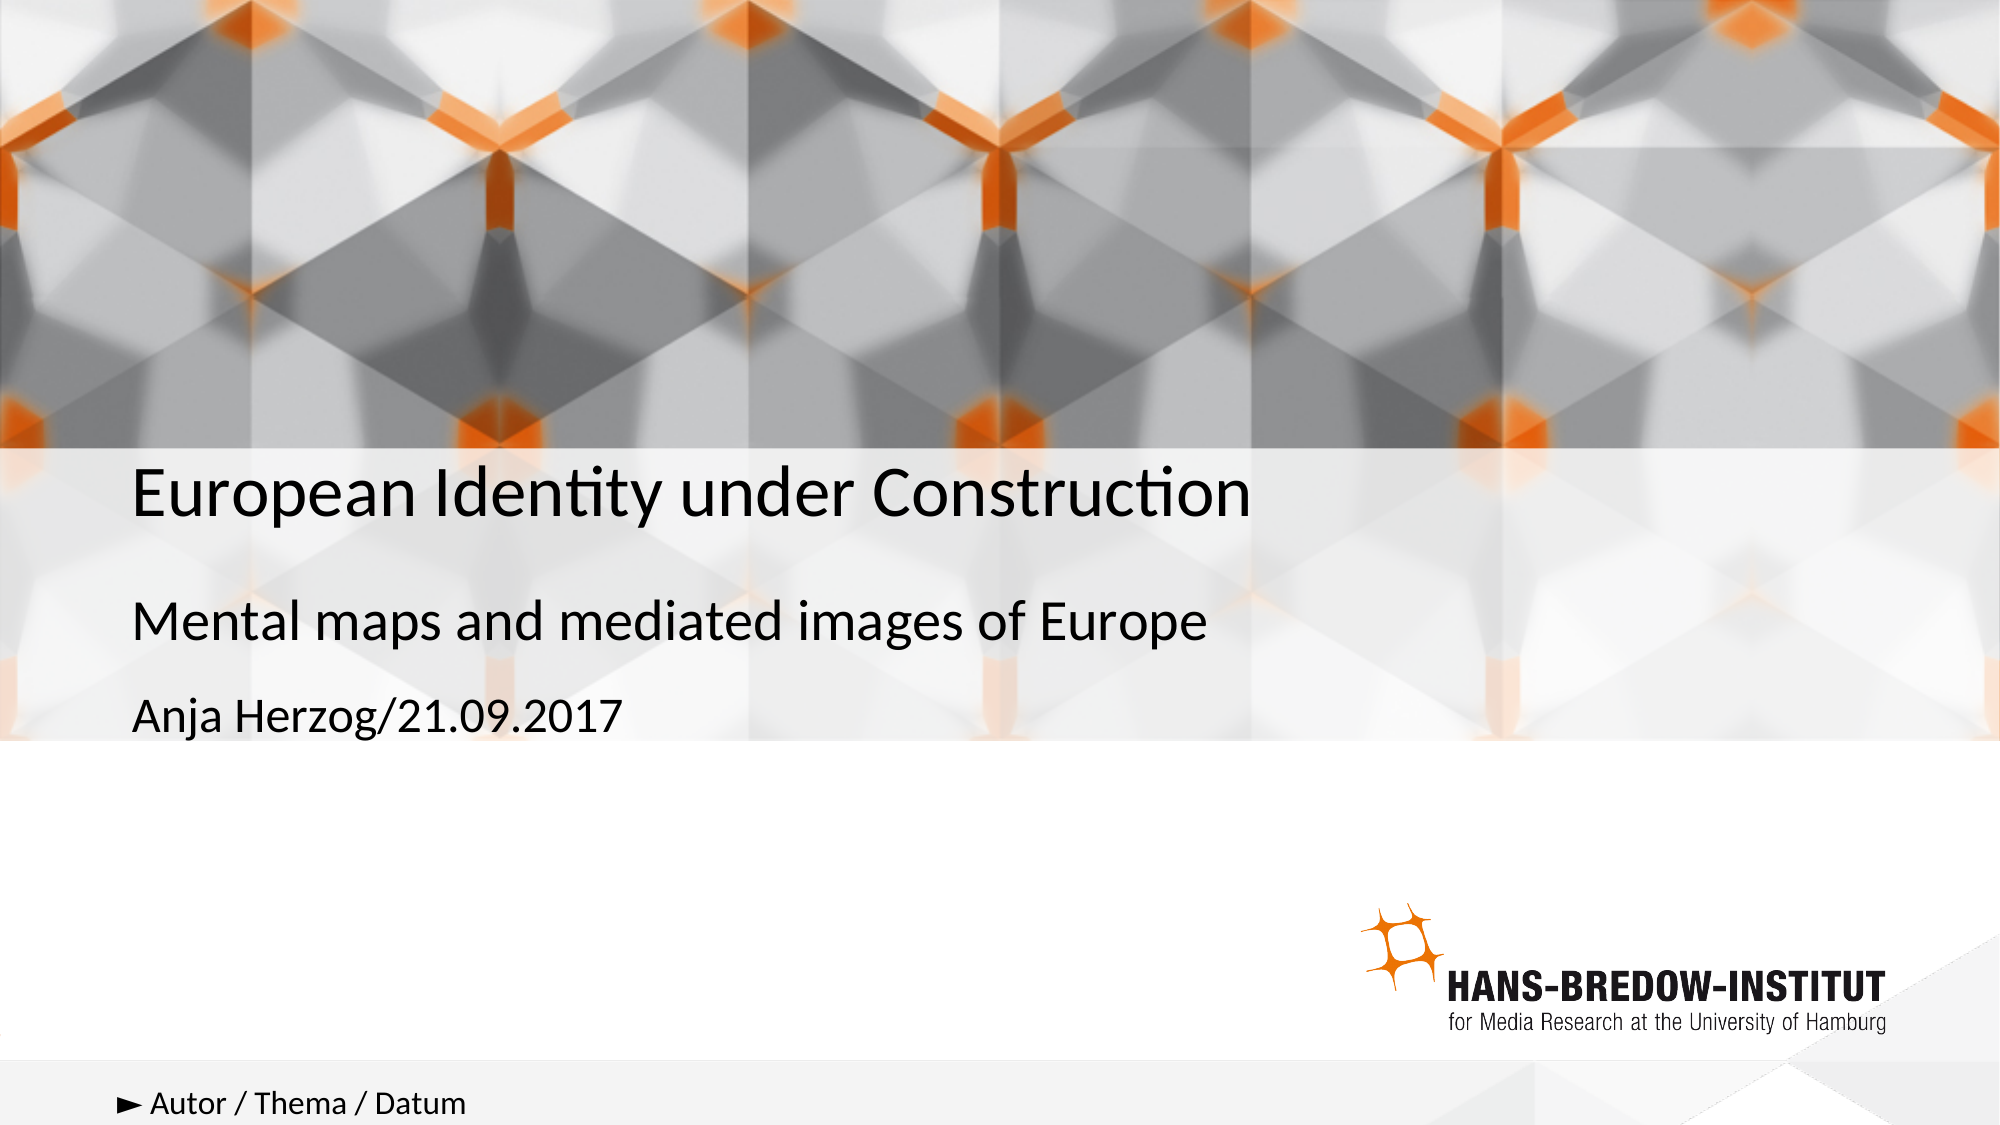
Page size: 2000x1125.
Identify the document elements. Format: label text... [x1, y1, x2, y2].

picture [0, 0, 2000, 448]
picture [1360, 902, 1886, 1035]
text_box Anja Herzog/21.09.2017 [117, 675, 1886, 756]
text_box Mental maps and mediated images of Europe [117, 574, 1886, 674]
text_box European Identity under Construction [117, 435, 1886, 573]
